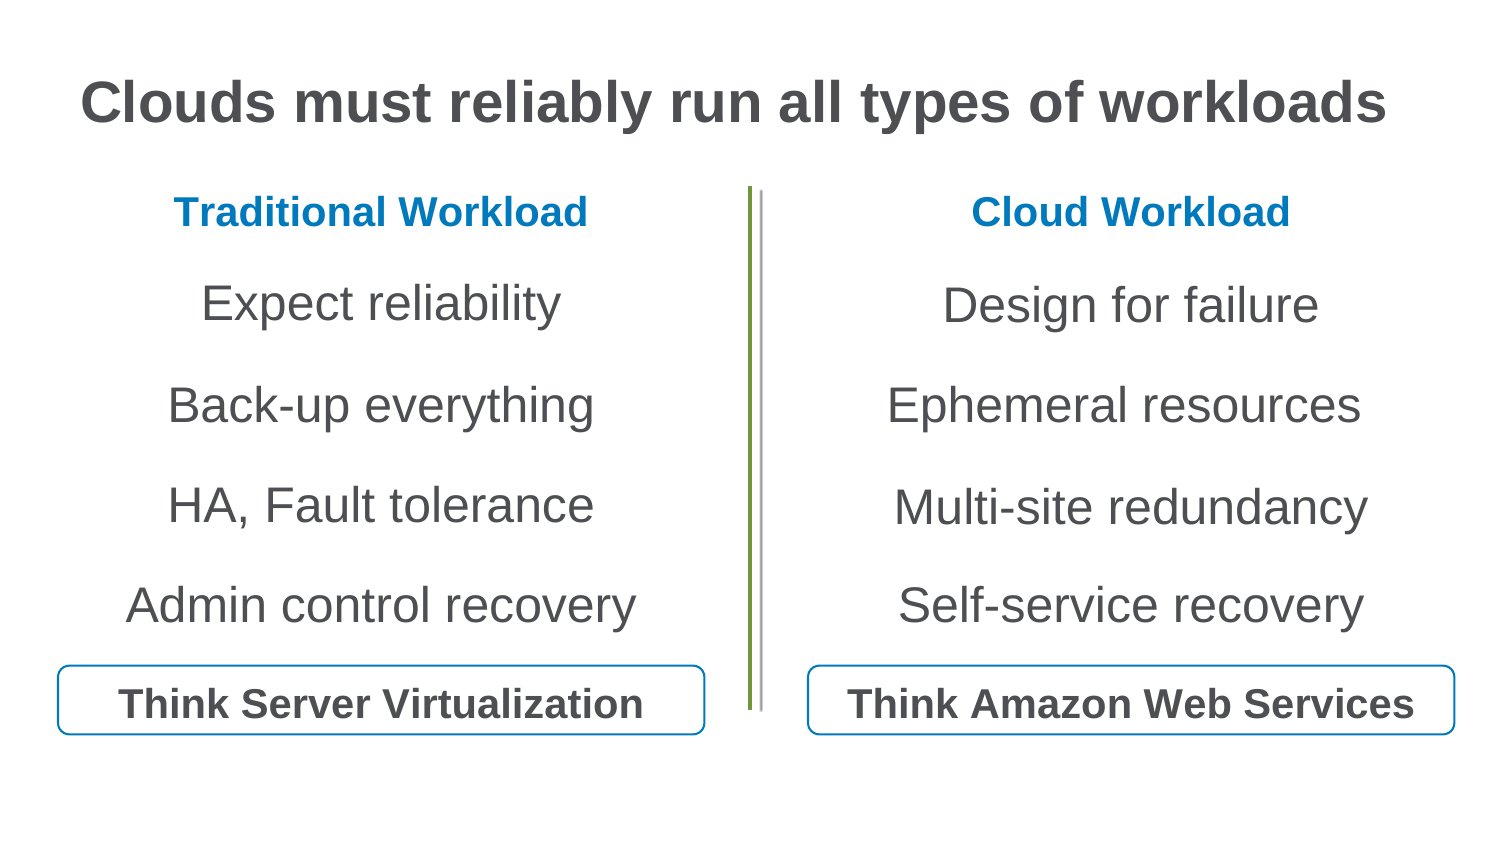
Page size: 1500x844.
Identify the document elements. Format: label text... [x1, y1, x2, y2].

text_box Ephemeral resources [871, 364, 1391, 440]
text_box Traditional Workload [162, 188, 601, 241]
text_box Think Server Virtualization [57, 665, 705, 735]
text_box Admin control recovery [110, 564, 652, 640]
text_box Expect reliability [185, 262, 577, 339]
title Clouds must reliably run all types of workloads [65, 47, 1438, 153]
text_box Design for failure [927, 264, 1336, 340]
text_box Think Amazon Web Services [807, 665, 1455, 735]
text_box Multi-site redundancy [878, 466, 1384, 543]
text_box HA, Fault tolerance [152, 464, 611, 540]
text_box Cloud Workload [959, 188, 1303, 241]
text_box Back-up everything [152, 364, 611, 440]
text_box Self-service recovery [882, 564, 1380, 640]
